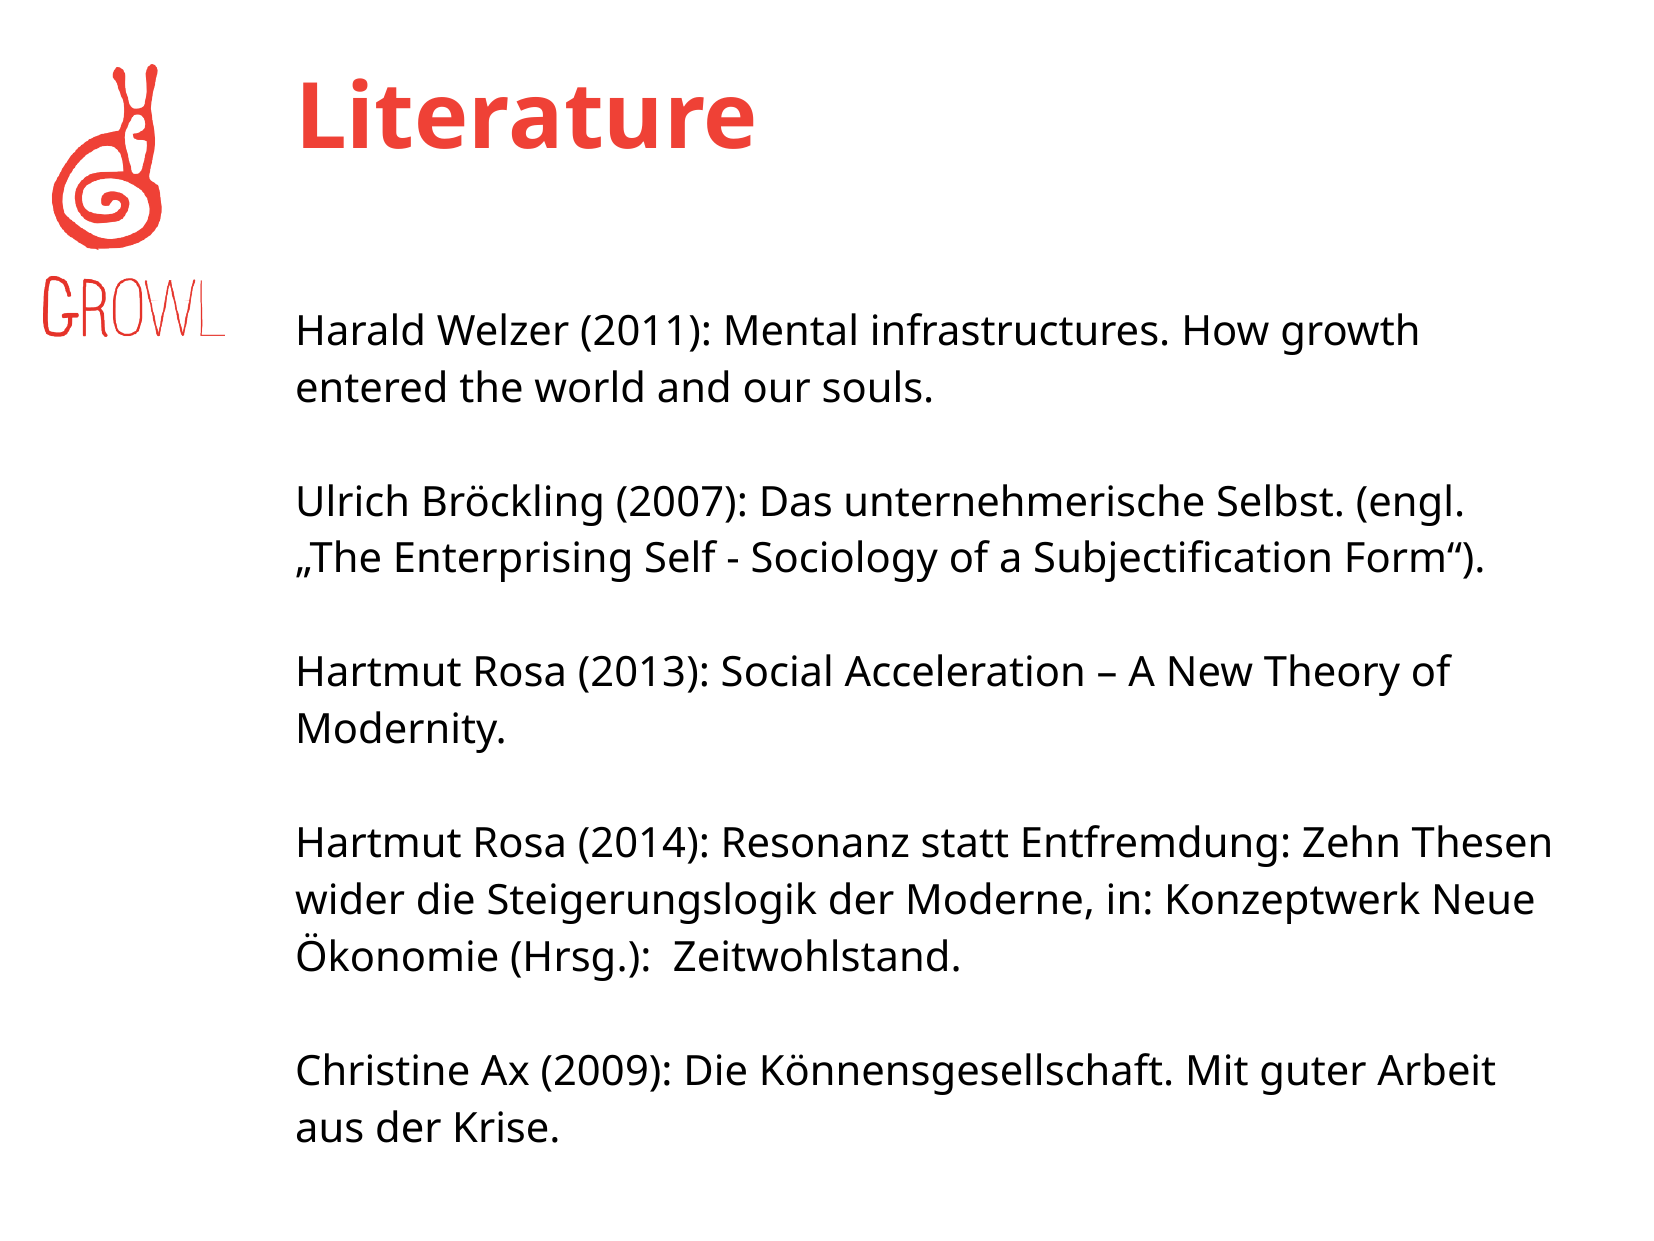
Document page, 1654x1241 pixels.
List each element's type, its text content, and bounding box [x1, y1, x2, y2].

list [307, 290, 1538, 1010]
picture [43, 64, 225, 337]
title Literature Harald Welzer (2011): Mental infrastructures. How growth entered the world and our souls. Ulrich Bröckling (2007): Das unternehmerische Selbst. (engl. „The Enterprising Self - Sociology of a Subjectification Form“). Hartmut Rosa (2013): Social Acceleration – A New Theory of Modernity. Hartmut Rosa (2014): Resonanz statt Entfremdung: Zehn Thesen wider die Steigerungslogik der Moderne, in: Konzeptwerk Neue Ökonomie (Hrsg.): Zeitwohlstand. Christine Ax (2009): Die Könnensgesellschaft. Mit guter Arbeit aus der Krise. [295, 142, 1559, 1063]
